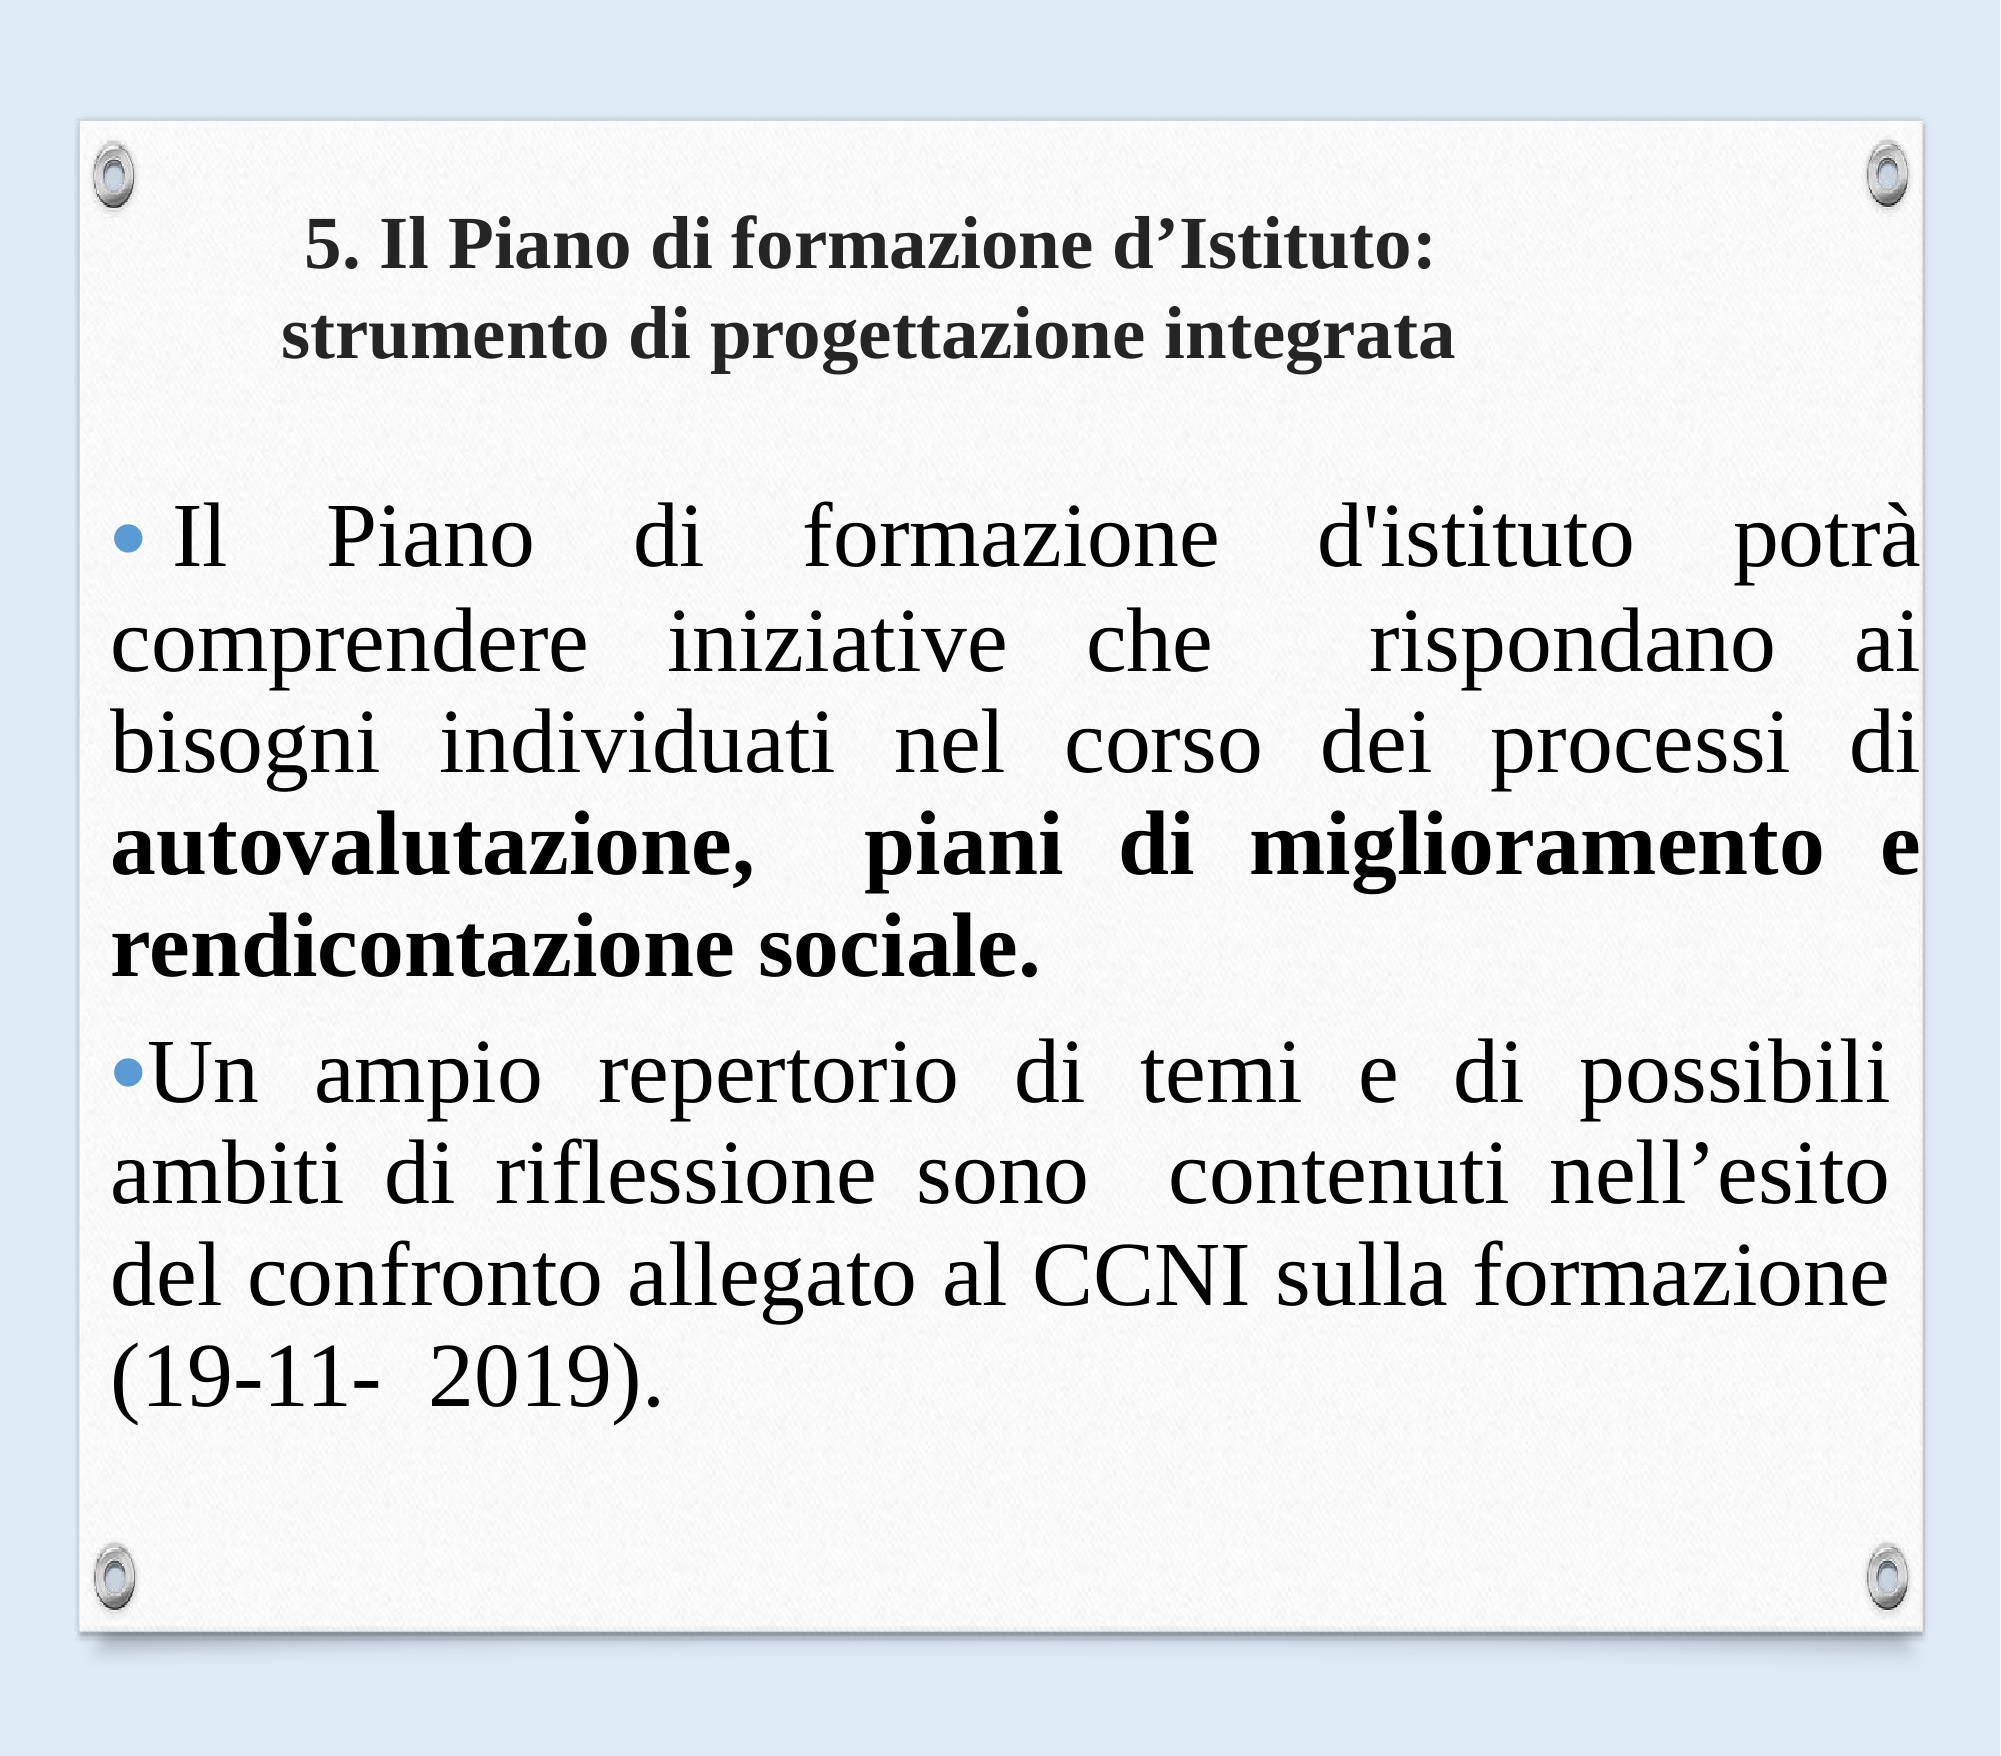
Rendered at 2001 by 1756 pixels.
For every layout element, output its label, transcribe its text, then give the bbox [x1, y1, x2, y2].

text_box [0, 0, 2000, 1756]
text_box Il Piano di formazione d'istituto potrà comprendere iniziative che rispondano ai bisogni individuati nel corso dei processi di autovalutazione, piani di miglioramento e rendicontazione sociale. Un ampio repertorio di temi e di possibili ambiti di riflessione sono contenuti nell’esito del confronto allegato al CCNI sulla formazione (19-11- 2019). [110, 482, 1925, 1427]
title 5. Il Piano di formazione d’Istituto: strumento di progettazione integrata [279, 191, 1789, 375]
